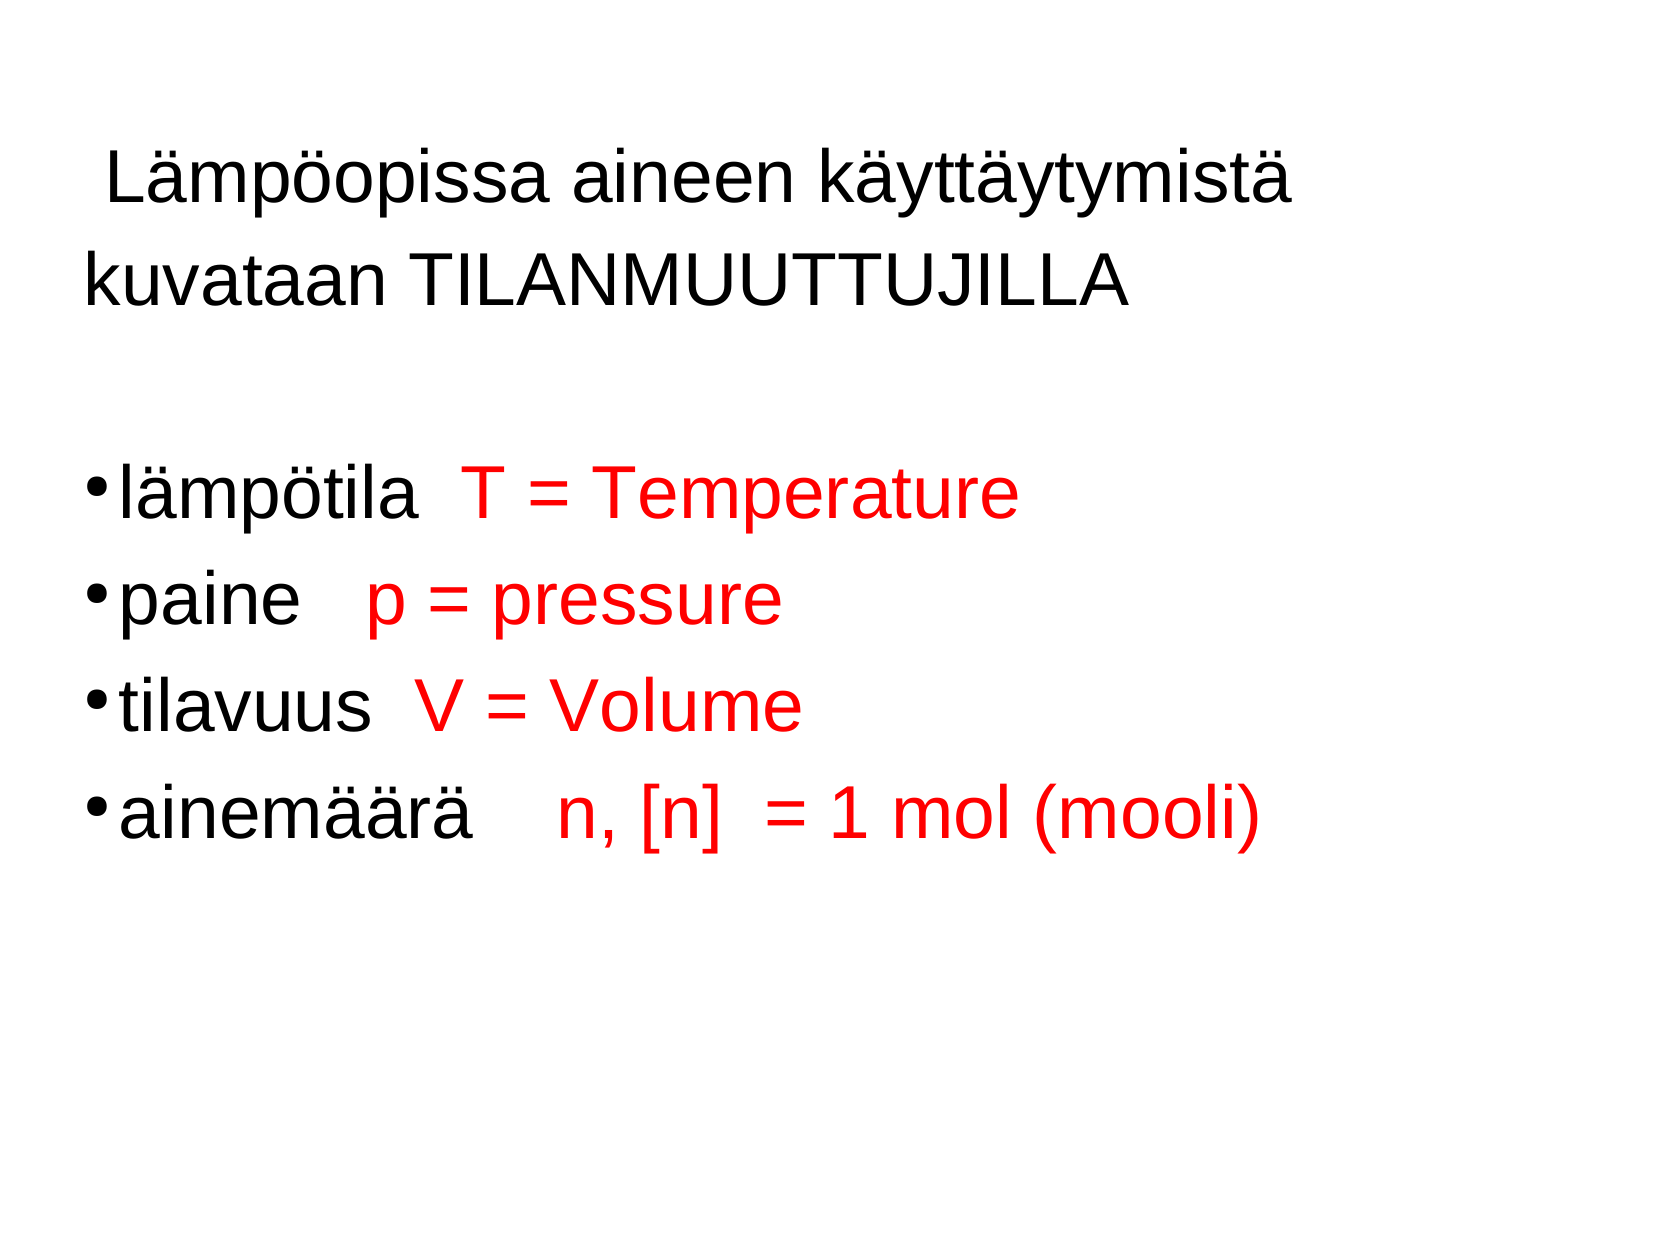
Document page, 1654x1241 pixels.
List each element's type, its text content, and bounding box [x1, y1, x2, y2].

text_box Lämpöopissa aineen käyttäytymistä kuvataan TILANMUUTTUJILLA lämpötila T = Temperature paine p = pressure tilavuus V = Volume ainemäärä n, [n] = 1 mol (mooli) [68, 106, 1613, 968]
